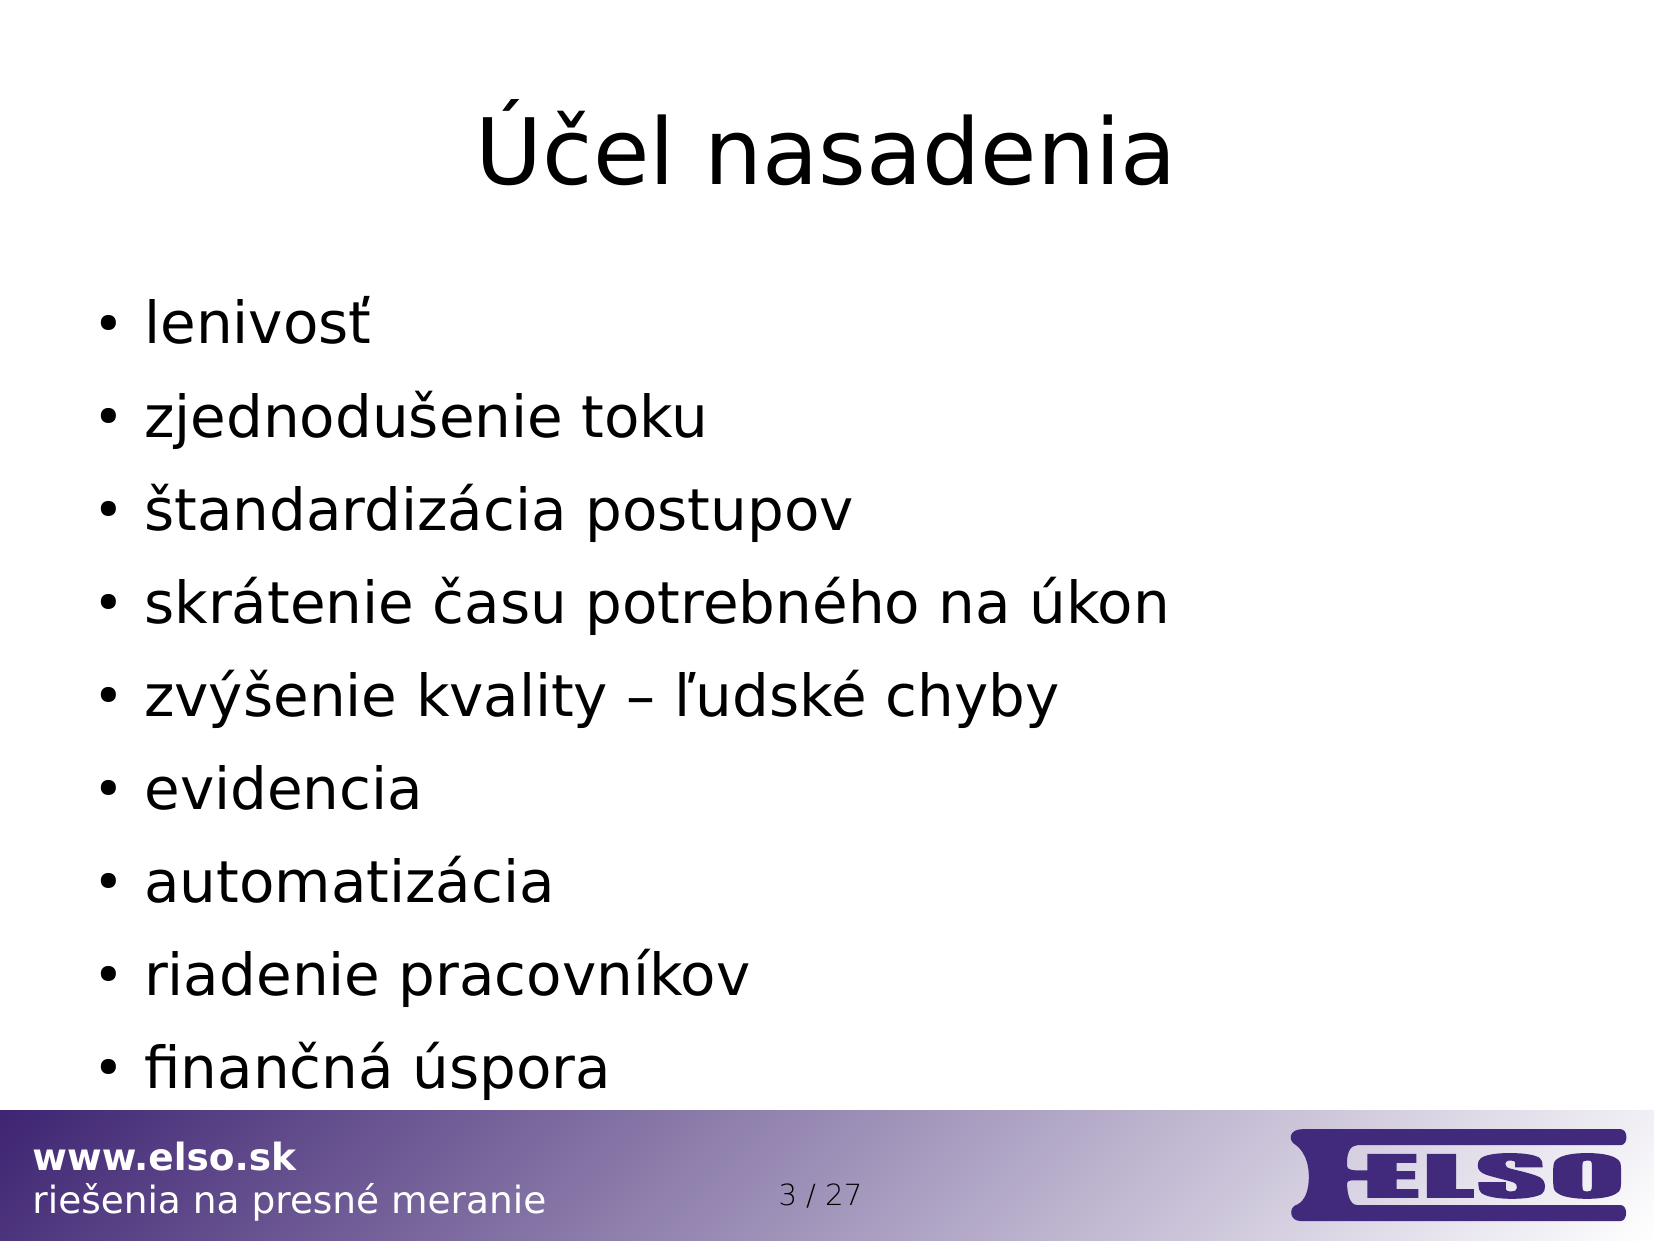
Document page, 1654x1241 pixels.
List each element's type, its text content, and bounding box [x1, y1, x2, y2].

title Účel nasadenia [82, 49, 1571, 257]
list lenivosť zjednodušenie toku štandardizácia postupov skrátenie času potrebného na úkon zvýšenie kvality – ľudské chyby evidencia automatizácia riadenie pracovníkov finančná úspora [82, 290, 1571, 1109]
